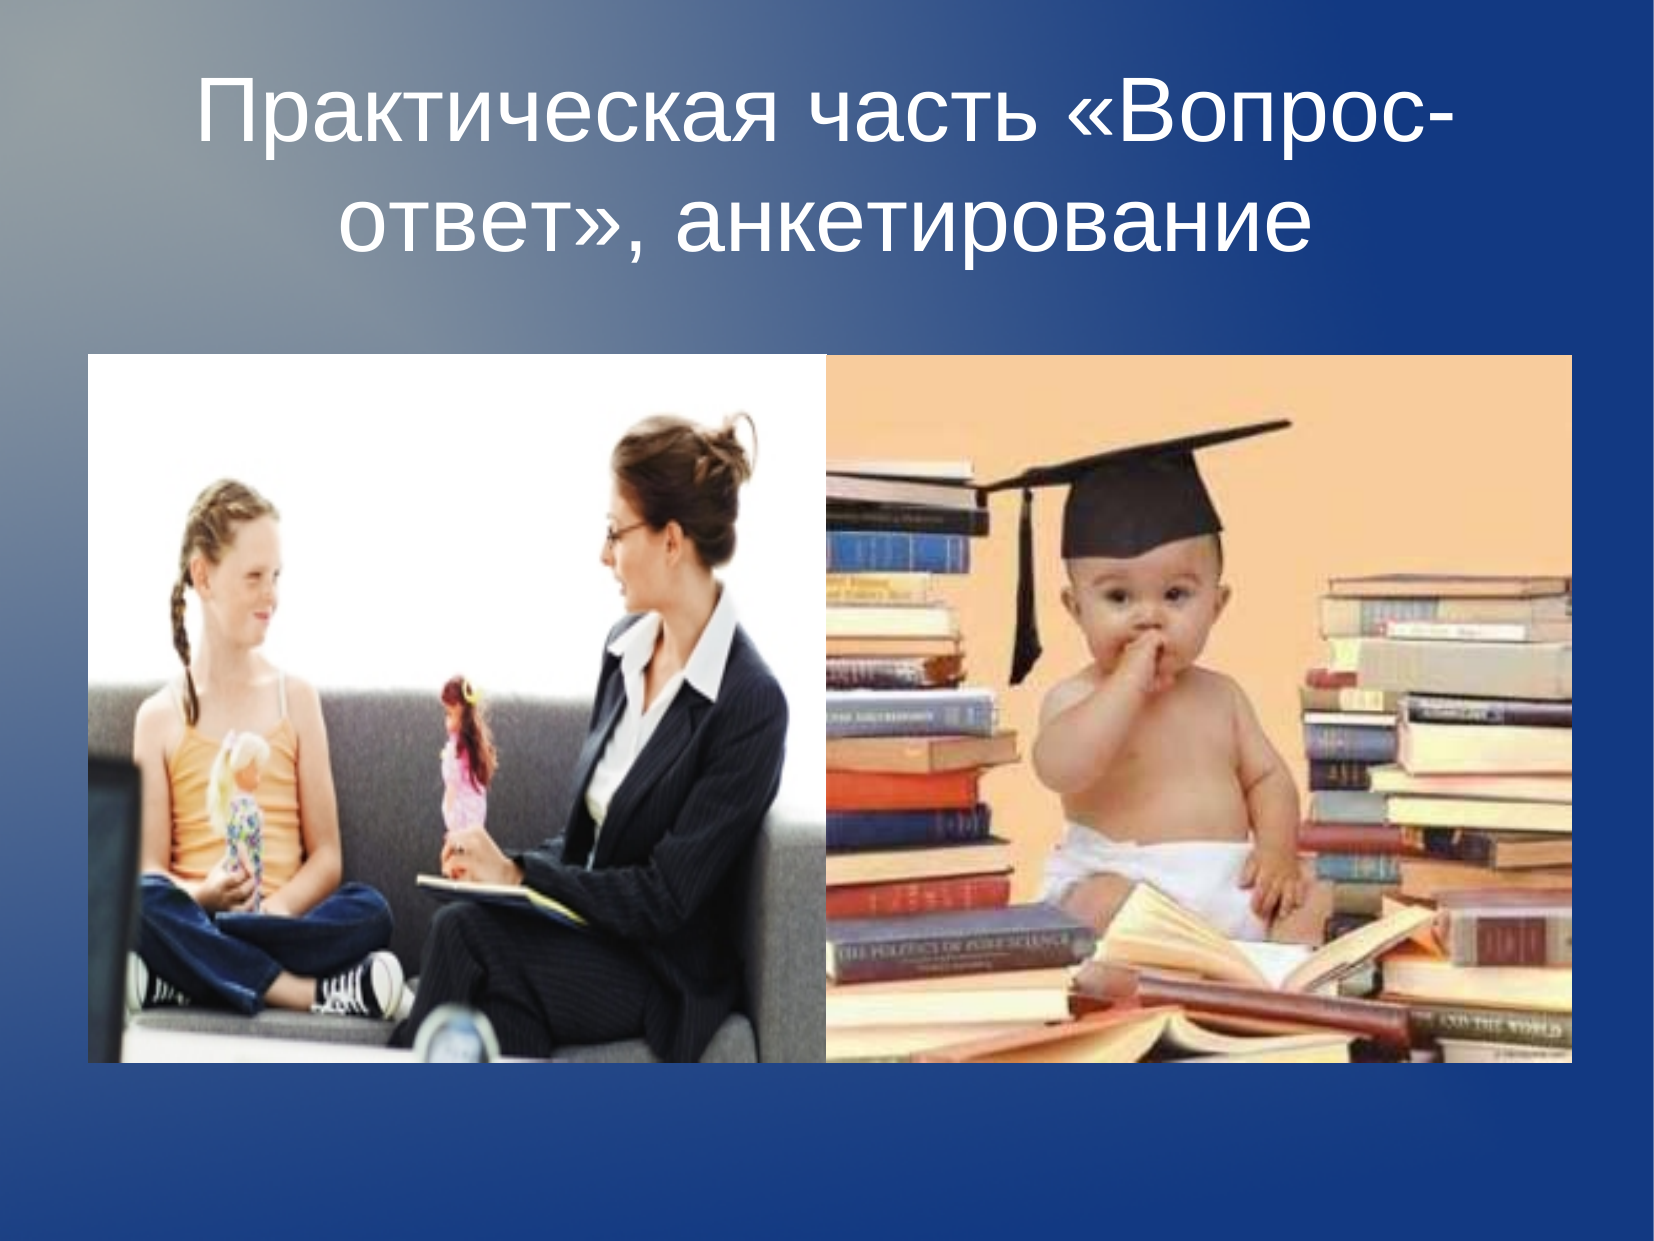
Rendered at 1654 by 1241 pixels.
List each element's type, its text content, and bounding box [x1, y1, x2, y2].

title Практическая часть «Вопрос-ответ», анкетирование [82, 49, 1571, 257]
picture [88, 354, 1572, 1063]
